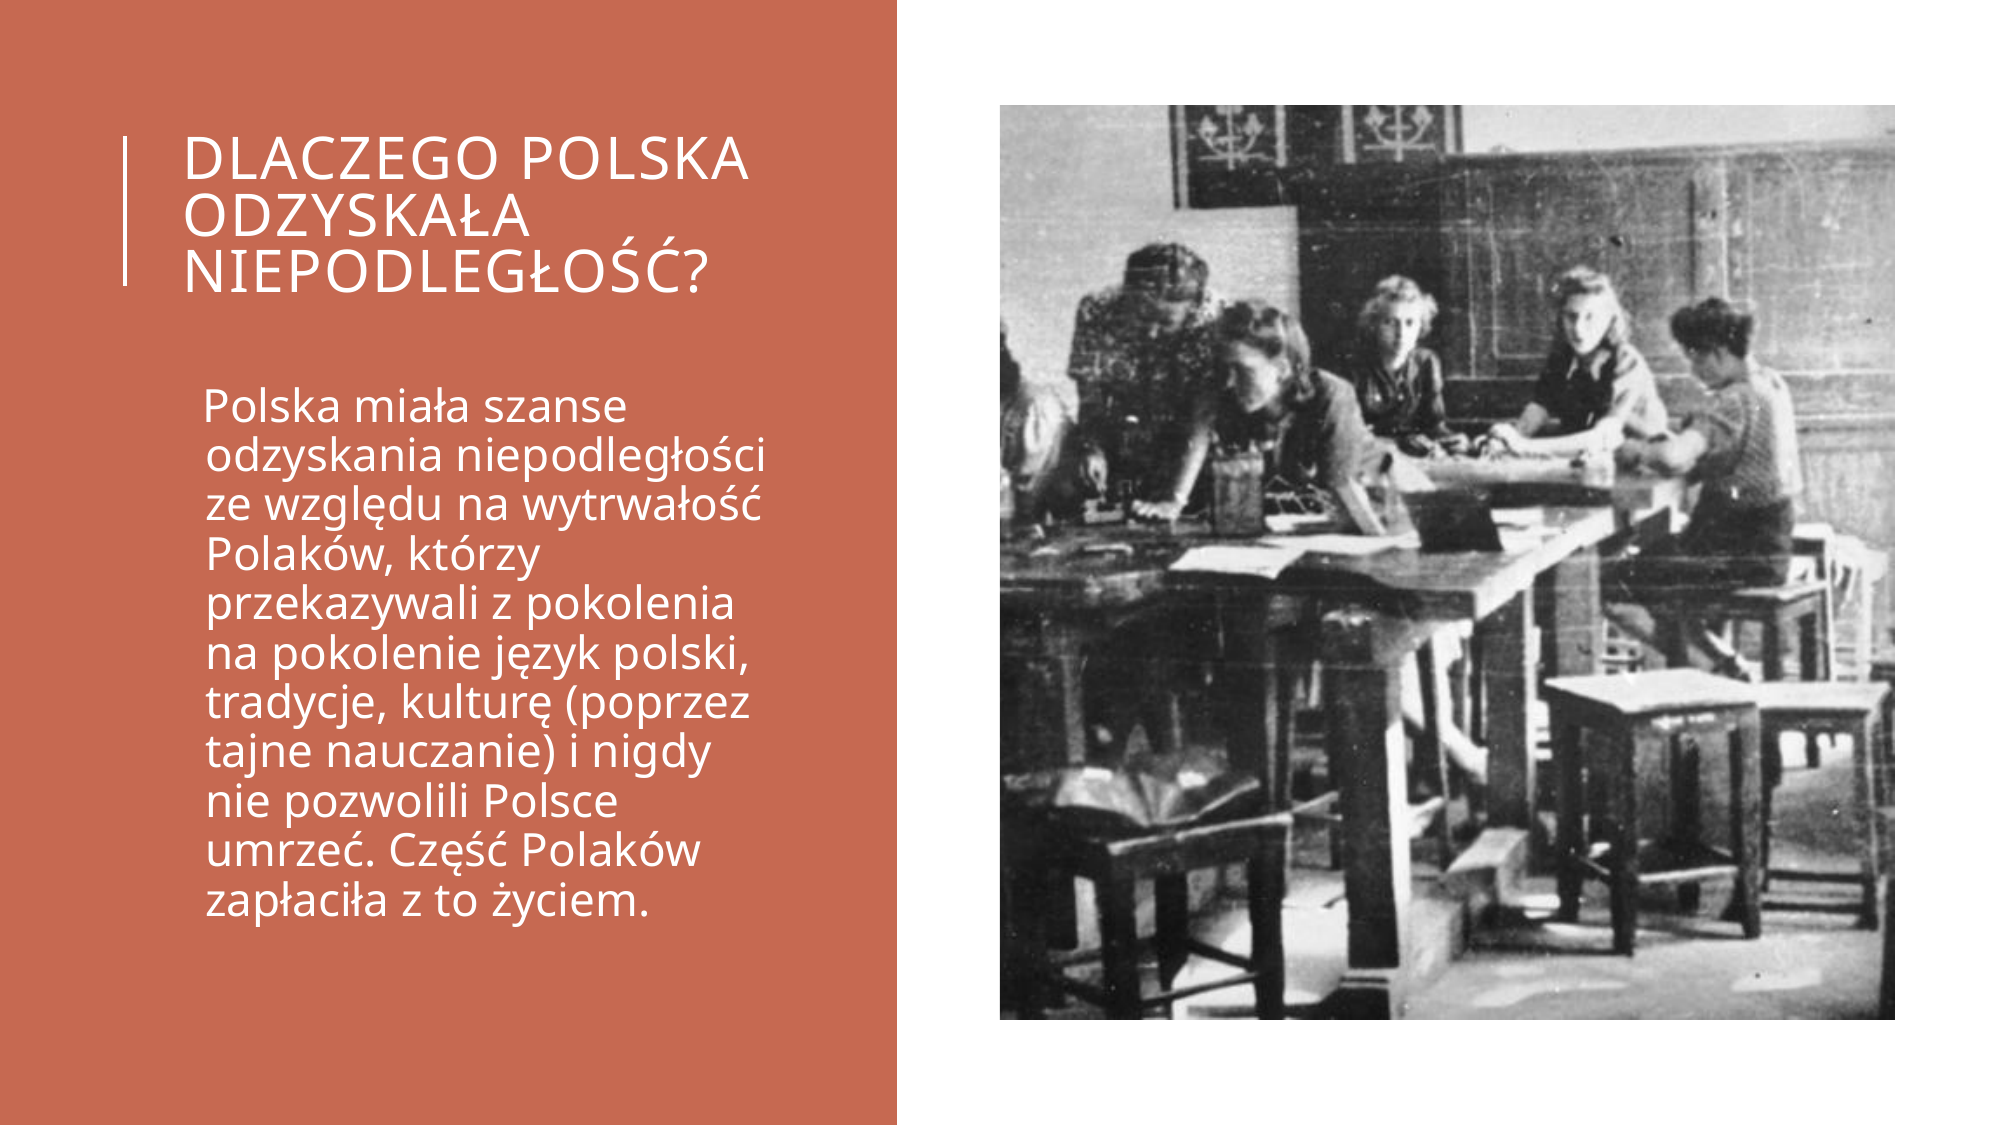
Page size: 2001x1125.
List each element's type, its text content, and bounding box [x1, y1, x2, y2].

text_box [0, 0, 897, 1125]
picture [999, 104, 1895, 1021]
title Dlaczego Polska odzyskała Niepodległość? [168, 96, 788, 343]
list Polska miała szanse odzyskania niepodległości ze względu na wytrwałość Polaków, którzy przekazywali z pokolenia na pokolenie język polski, tradycje, kulturę (poprzez tajne nauczanie) i nigdy nie pozwolili Polsce umrzeć. Część Polaków zapłaciła z to życiem. [168, 375, 791, 1021]
